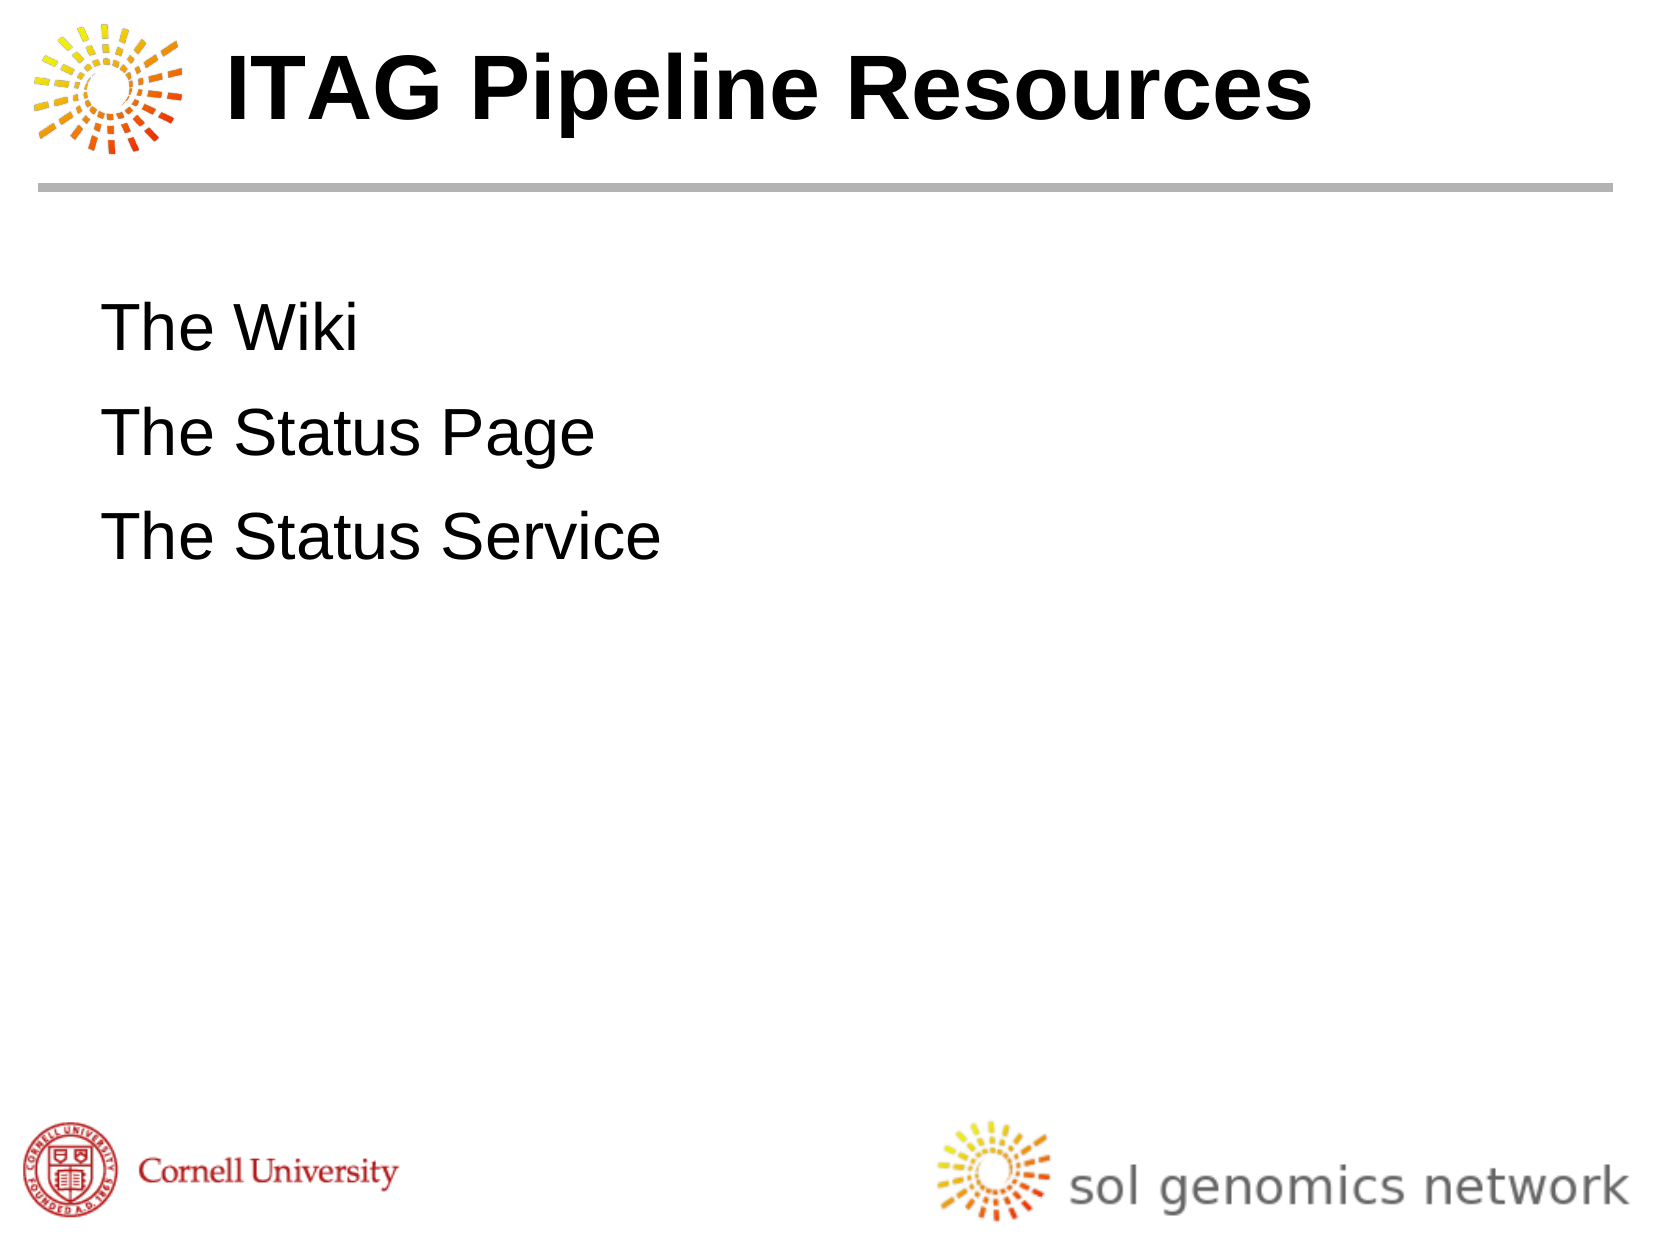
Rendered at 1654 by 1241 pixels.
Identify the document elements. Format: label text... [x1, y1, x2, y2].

picture [921, 1116, 1642, 1229]
picture [32, 22, 184, 156]
picture [11, 1110, 423, 1230]
list The Wiki The Status Page The Status Service [82, 290, 1571, 1088]
title ITAG Pipeline Resources [225, 34, 1571, 142]
